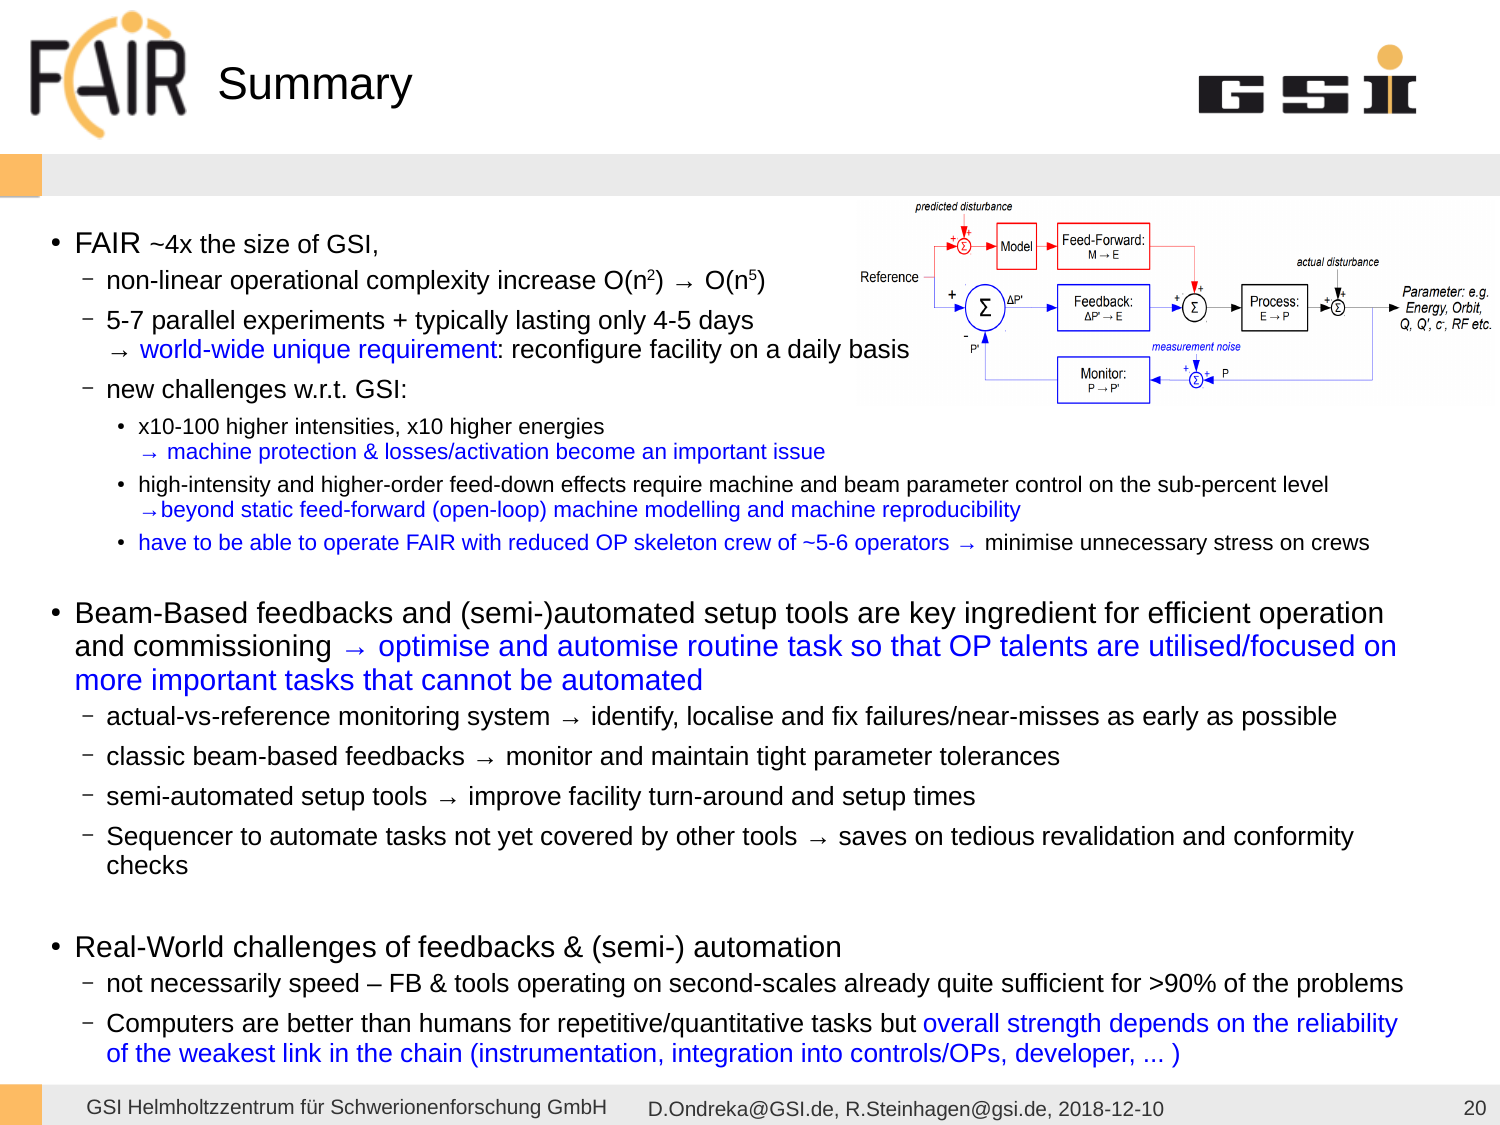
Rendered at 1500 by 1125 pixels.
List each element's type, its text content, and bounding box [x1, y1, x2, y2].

title Summary [217, 20, 1109, 147]
list FAIR ~4x the size of GSI, non-linear operational complexity increase O(n2) → O(n5) 5-7 parallel experiments + typically lasting only 4-5 days → world‑wide unique requirement: reconfigure facility on a daily basis new challenges w.r.t. GSI: x10-100 higher intensities, x10 higher energies → machine protection & losses/activation become an important issue high-intensity and higher-order feed-down effects require machine and beam parameter control on the sub-percent level →beyond static feed‑forward (open-loop) machine modelling and machine reproducibility have to be able to operate FAIR with reduced OP skeleton crew of ~5-6 operators → minimise unnecessary stress on crews Beam-Based feedbacks and (semi-)automated setup tools are key ingredient for efficient operation and commissioning → optimise and automise routine task so that OP talents are utilised/focused on more important tasks that cannot be automated actual-vs-reference monitoring system → identify, localise and fix failures/near‑misses as early as possible classic beam-based feedbacks → monitor and maintain tight parameter tolerances semi-automated setup tools → improve facility turn-around and setup times Sequencer to automate tasks not yet covered by other tools → saves on tedious revalidation and conformity checks Real-World challenges of feedbacks & (semi-) automation not necessarily speed – FB & tools operating on second-scales already quite sufficient for >90% of the problems Computers are better than humans for repetitive/quantitative tasks but overall strength depends on the reliability of the weakest link in the chain (instrumentation, integration into controls/OPs, developer, ... ) [42, 226, 1425, 1072]
picture [1197, 42, 1419, 117]
picture [856, 200, 1495, 406]
picture [30, 9, 187, 141]
